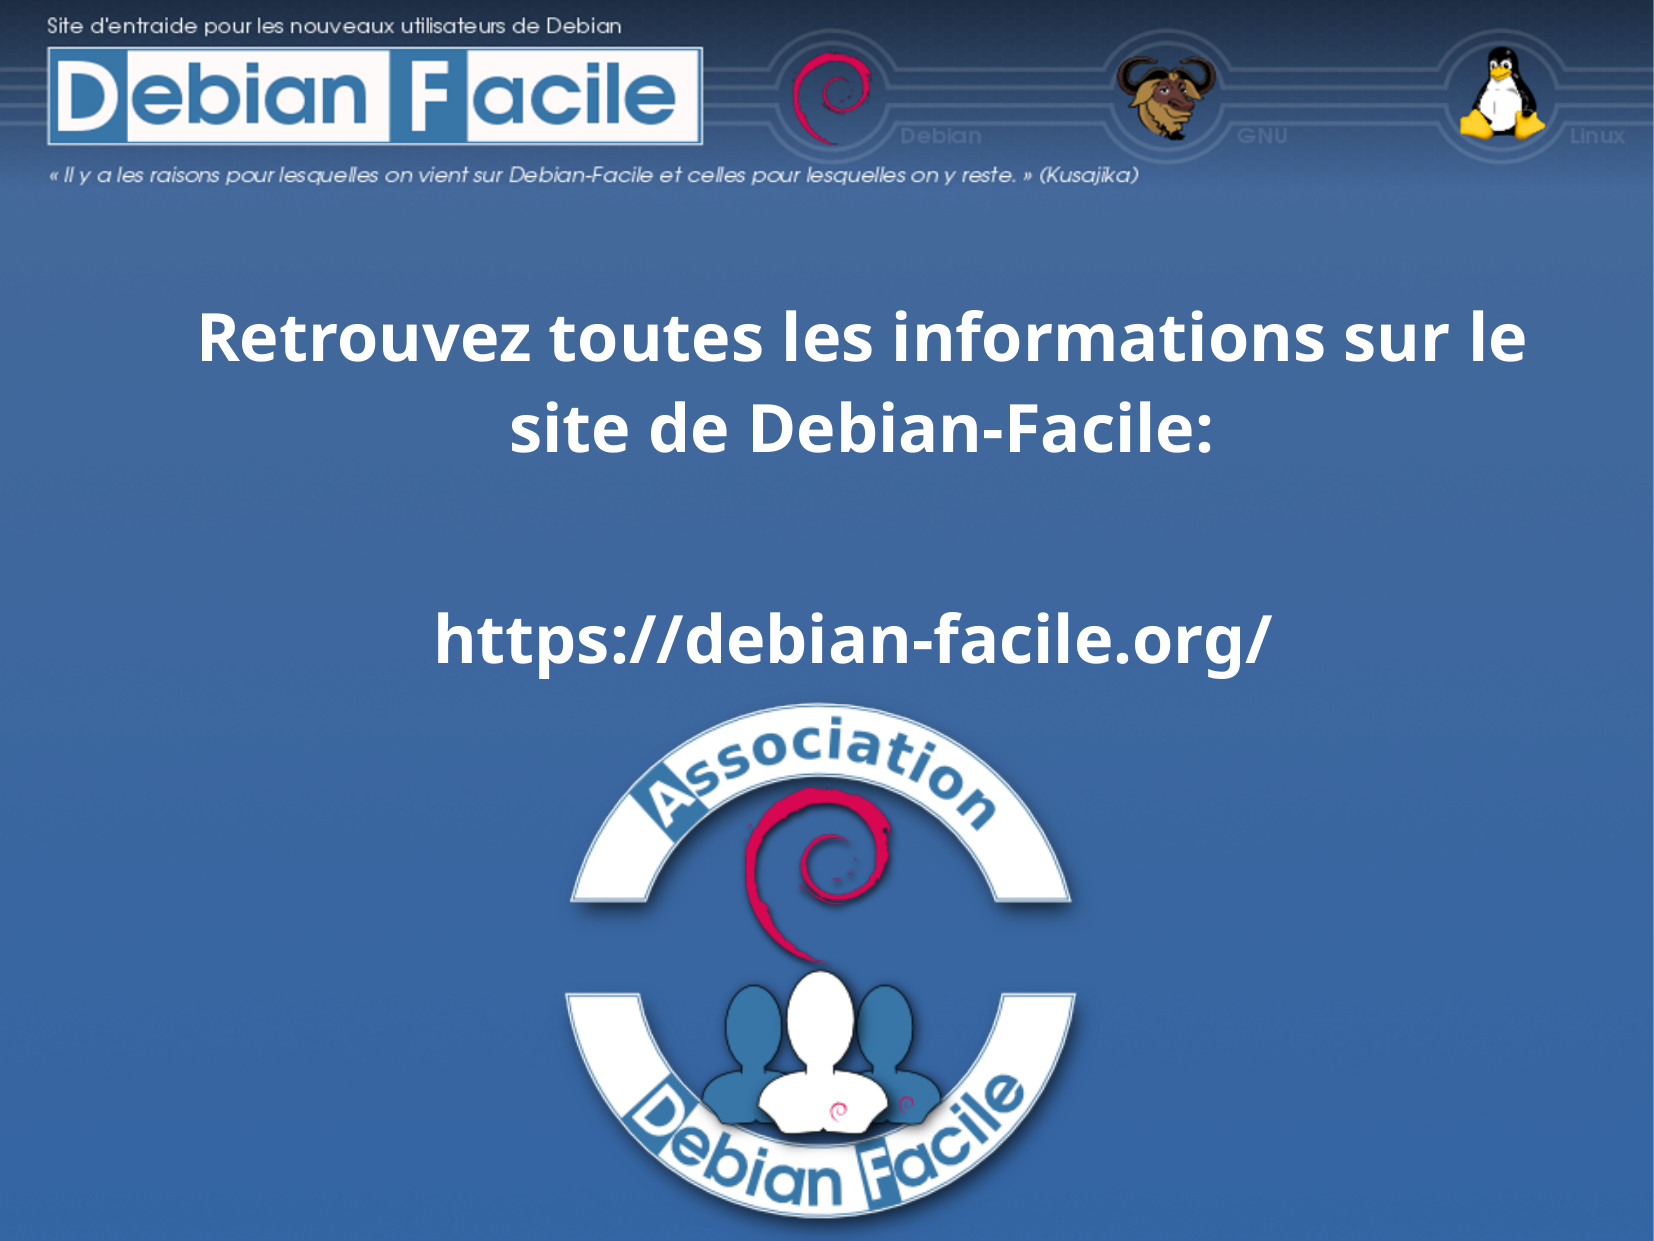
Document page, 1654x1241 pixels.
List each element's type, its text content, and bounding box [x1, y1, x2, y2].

picture [0, 0, 1654, 1241]
list Retrouvez toutes les informations sur le site de Debian-Facile: https://debian-facile.org/ [82, 290, 1571, 1010]
